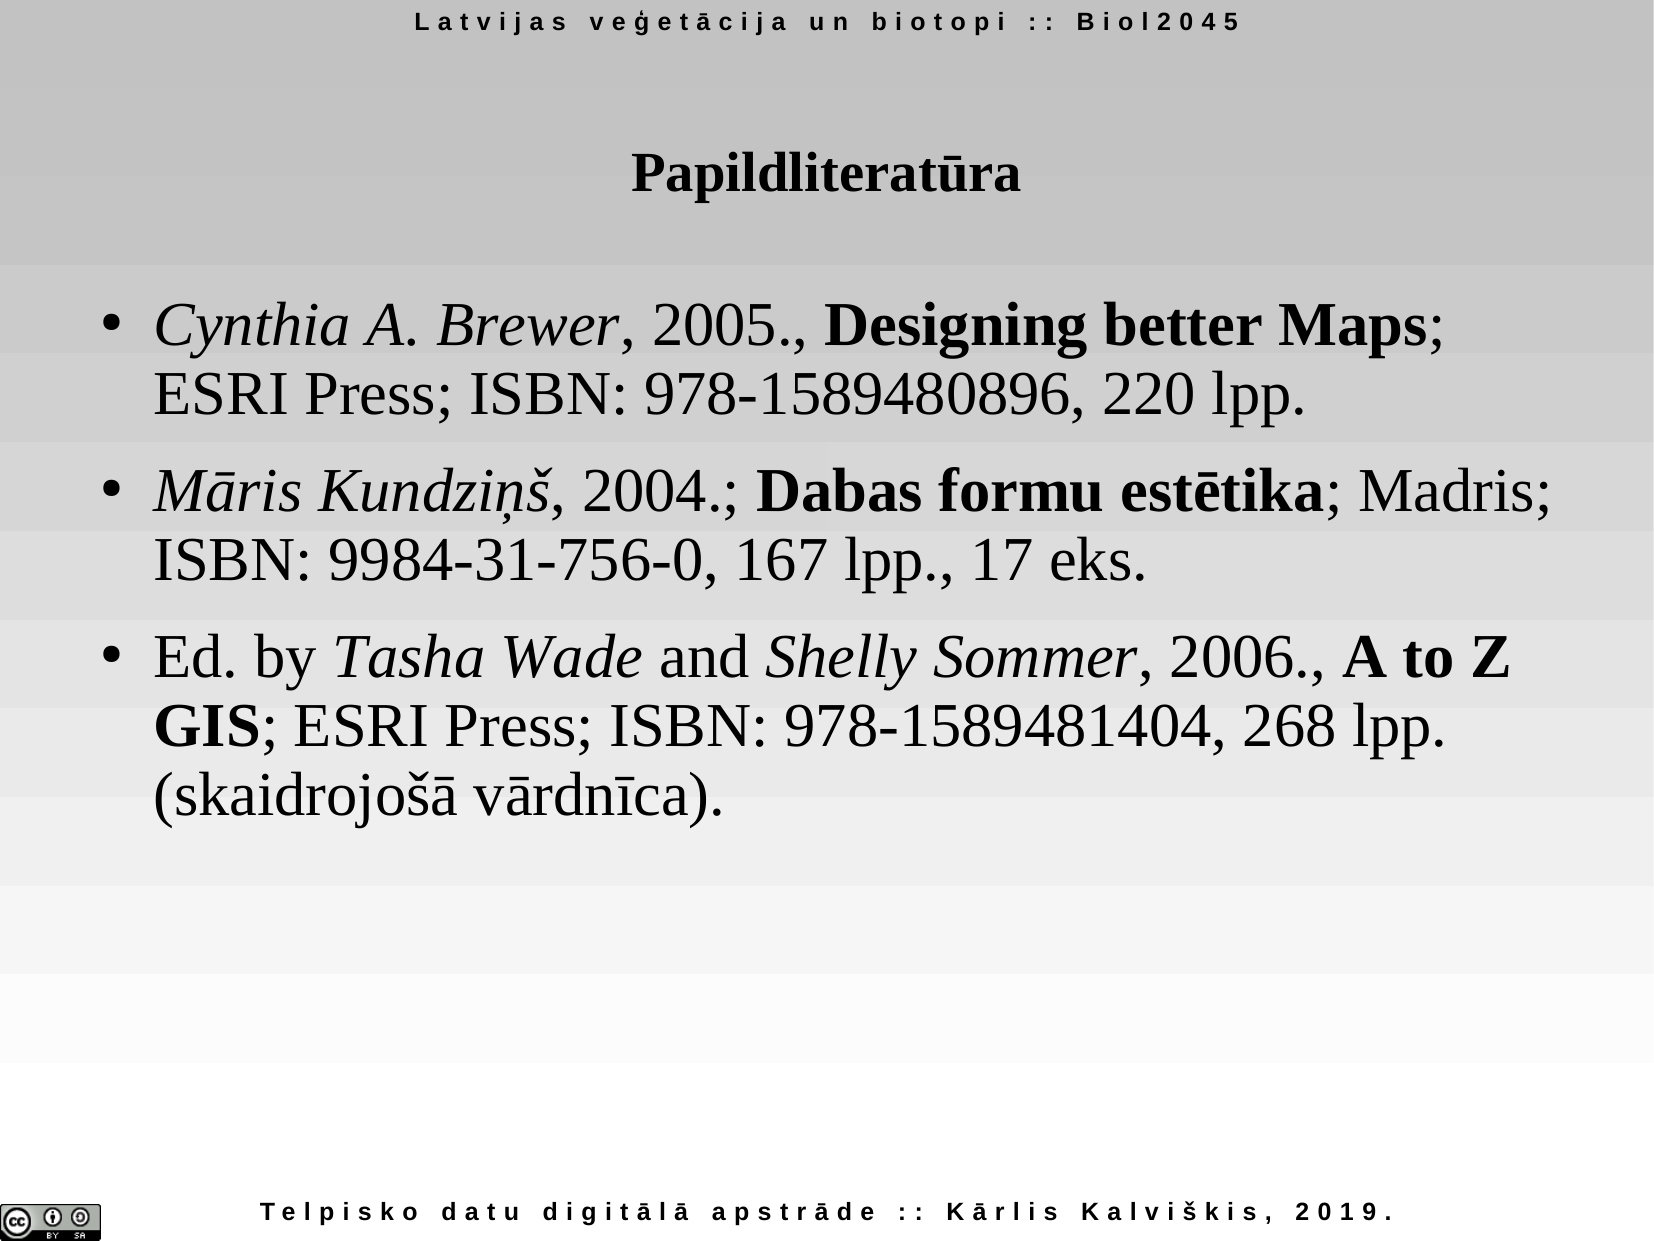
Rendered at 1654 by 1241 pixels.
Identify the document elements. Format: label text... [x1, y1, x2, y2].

list Cynthia A. Brewer, 2005., Designing better Maps; ESRI Press; ISBN: 978-1589480896, 220 lpp. Māris Kundziņš, 2004.; Dabas formu estētika; Madris; ISBN: 9984-31-756-0, 167 lpp., 17 eks. Ed. by Tasha Wade and Shelly Sommer, 2006., A to Z GIS; ESRI Press; ISBN: 978‑1589481404, 268 lpp. (skaidrojošā vārdnīca). [82, 289, 1571, 1113]
title Papildliteratūra [29, 49, 1625, 296]
picture [0, 0, 1654, 1241]
